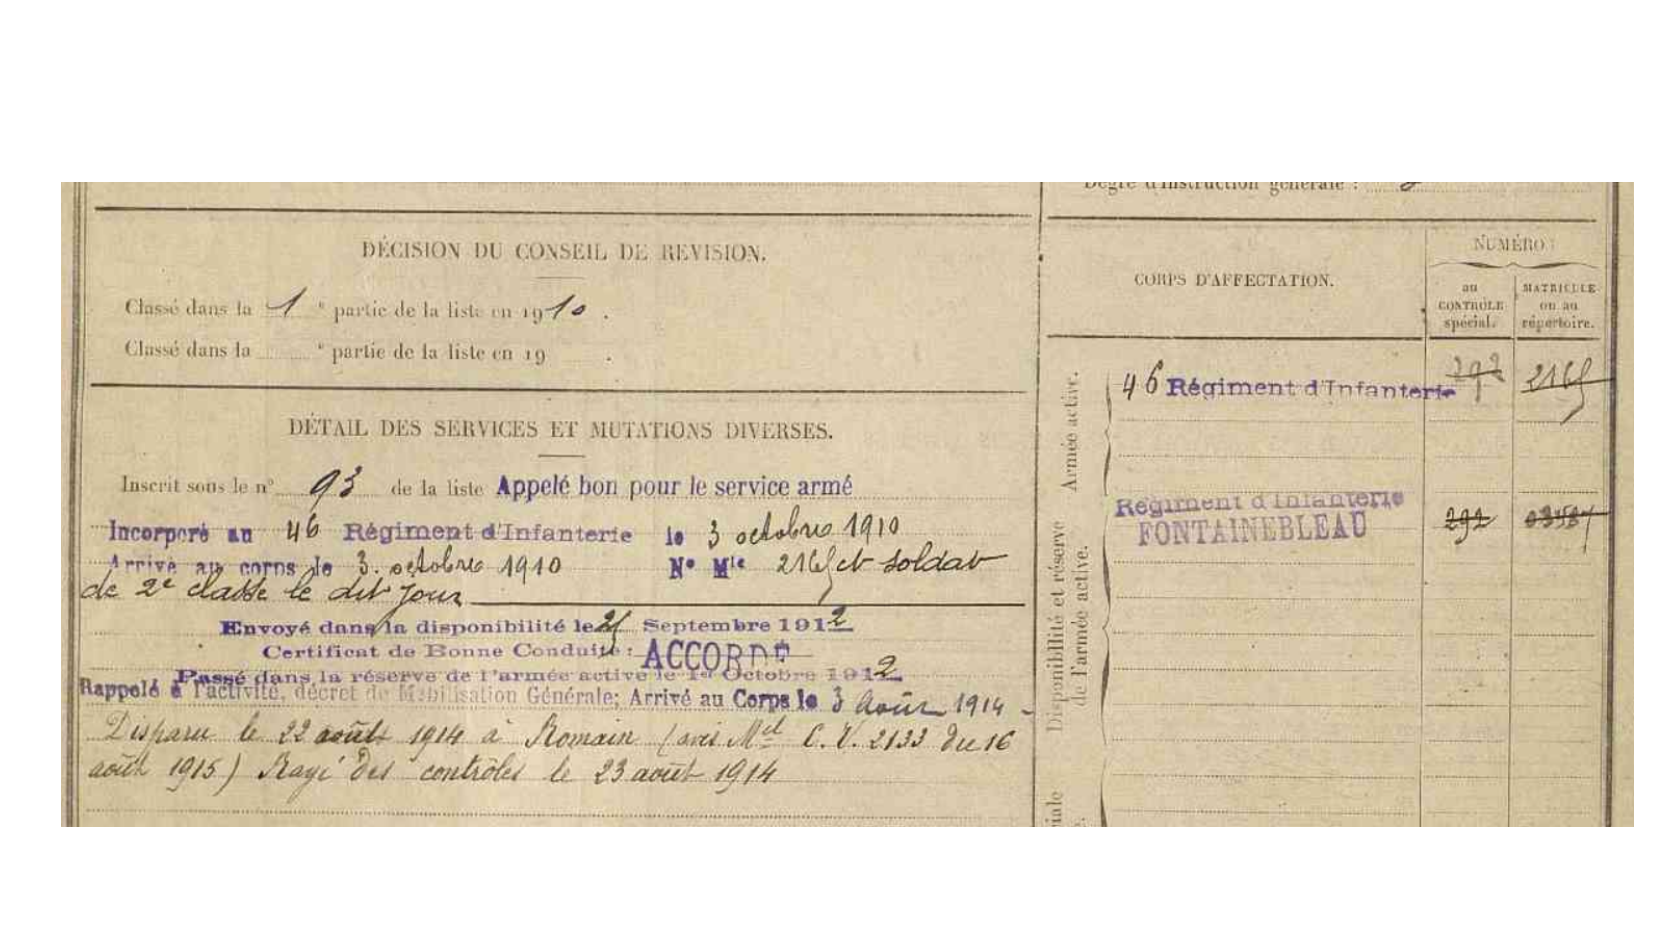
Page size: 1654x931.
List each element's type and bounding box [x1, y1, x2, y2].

picture [61, 182, 1634, 827]
